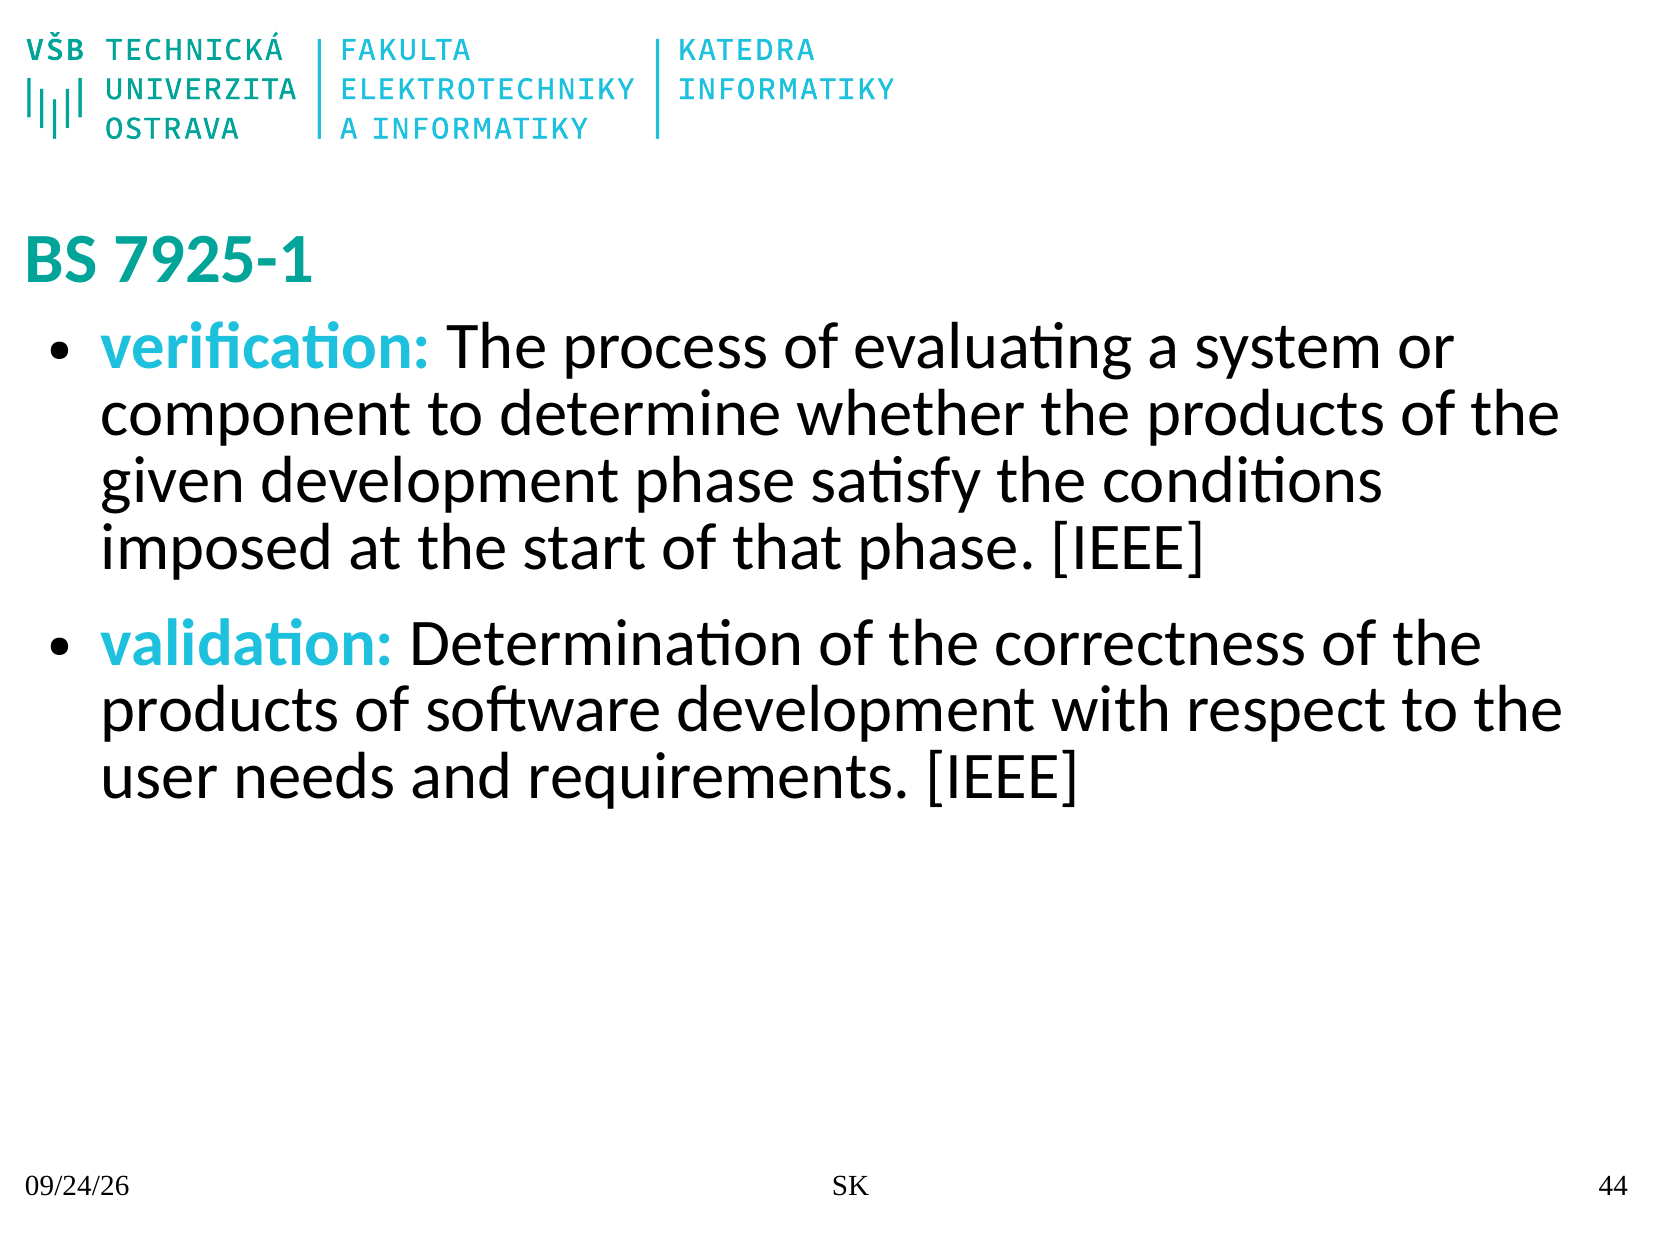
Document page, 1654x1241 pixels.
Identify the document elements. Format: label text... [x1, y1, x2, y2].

list verification: The process of evaluating a system or component to determine whether the products of the given development phase satisfy the conditions imposed at the start of that phase. [IEEE] validation: Determination of the correctness of the products of software development with respect to the user needs and requirements. [IEEE] [30, 318, 1629, 1146]
picture [26, 31, 894, 139]
title BS 7925-1 [24, 169, 1629, 300]
